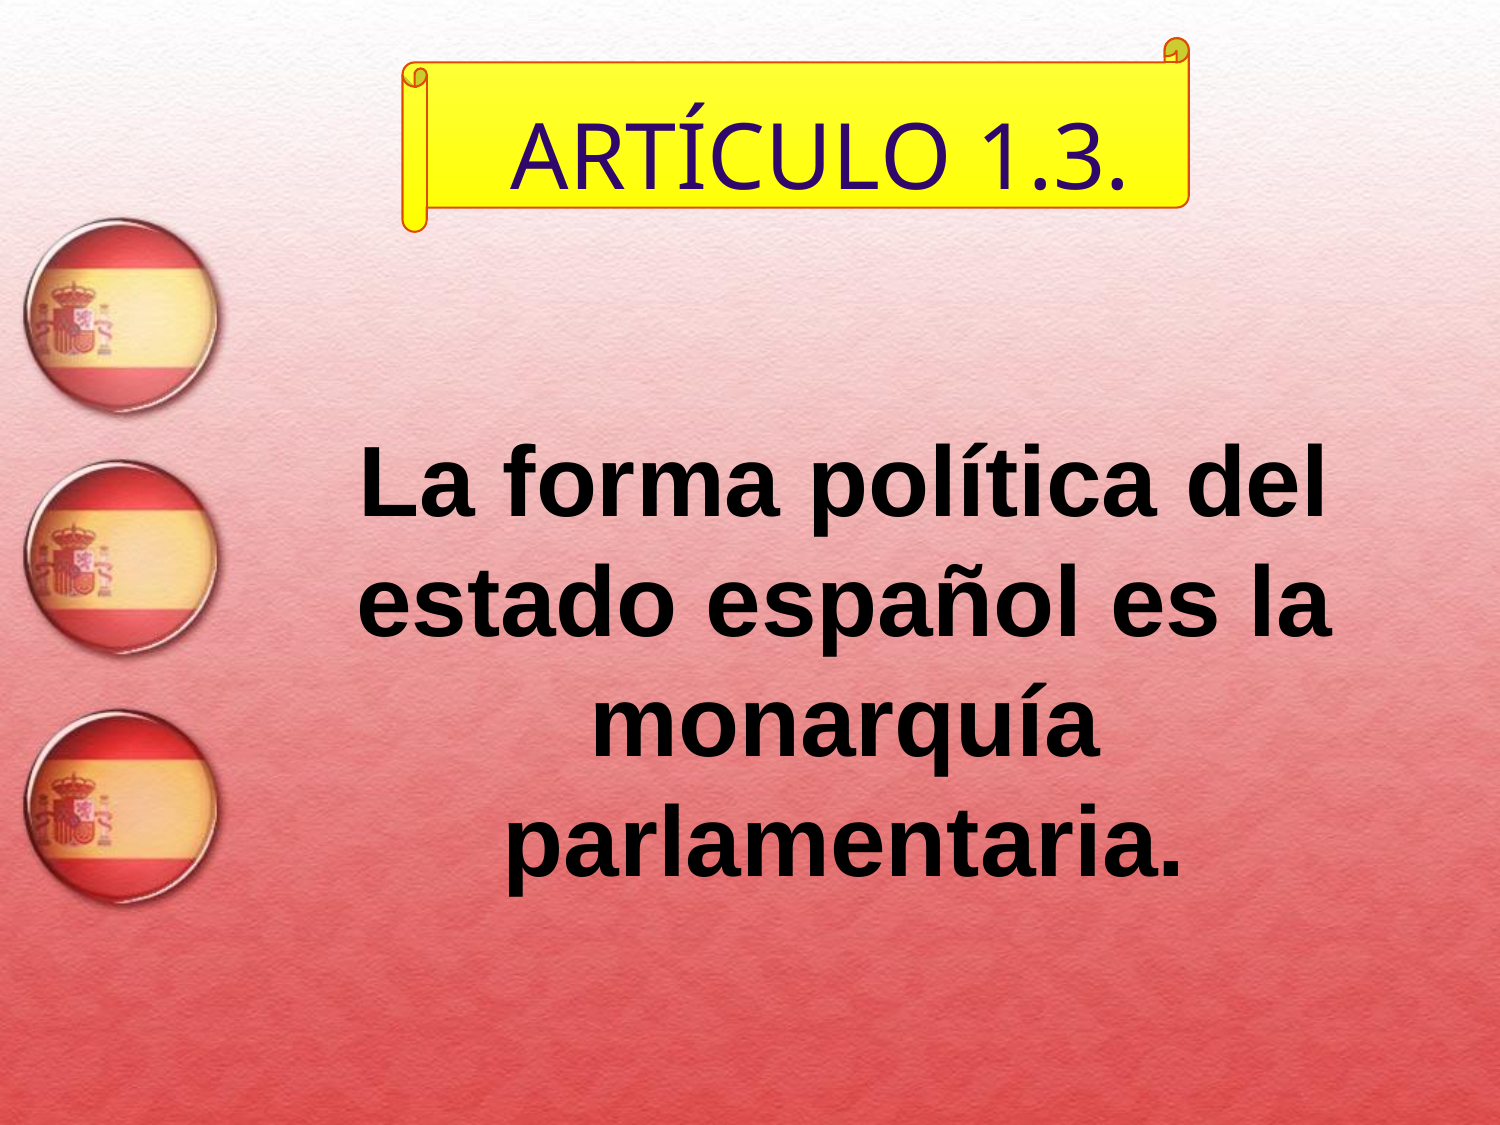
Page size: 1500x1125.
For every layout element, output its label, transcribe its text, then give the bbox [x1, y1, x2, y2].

text_box La forma política del estado español es la monarquía parlamentaria. [253, 408, 1436, 905]
text_box ARTÍCULO 1.3. [183, 90, 1459, 324]
picture [0, 0, 1500, 1125]
text_box [402, 38, 1189, 90]
